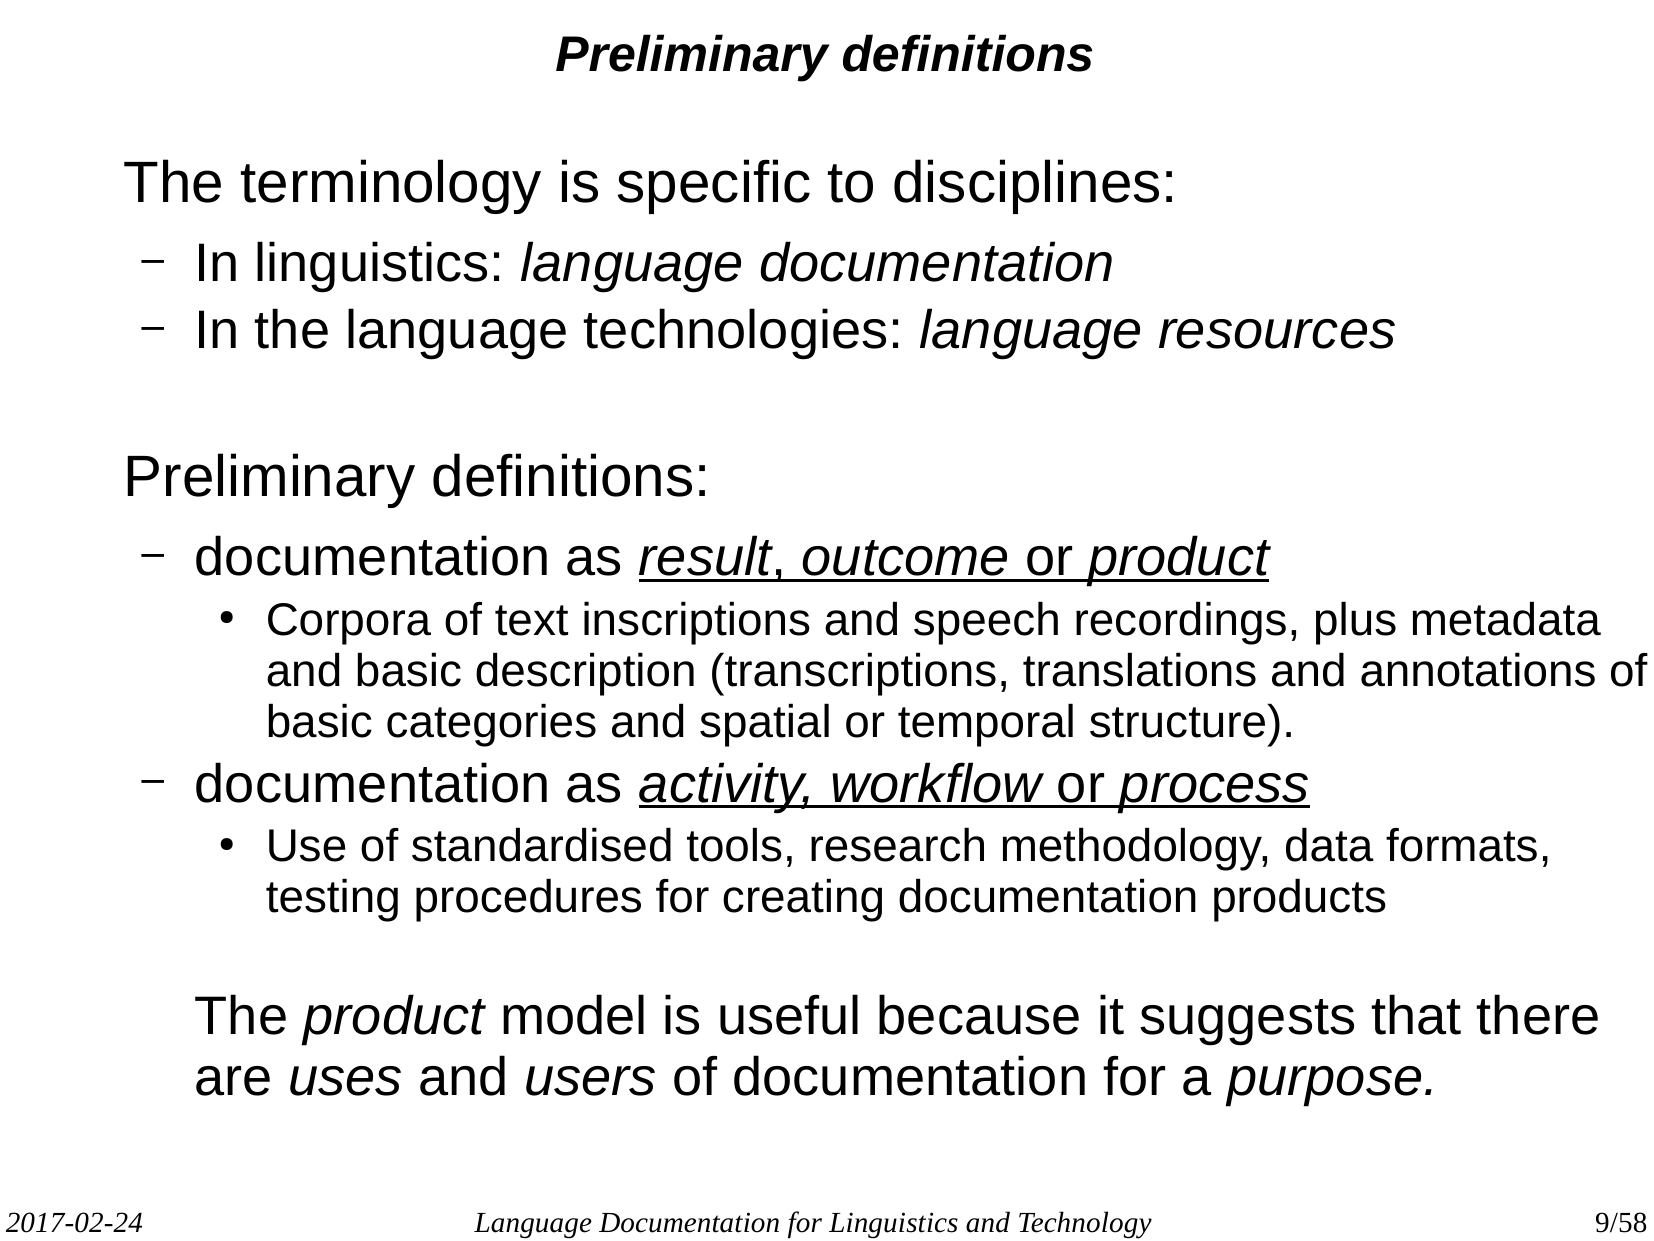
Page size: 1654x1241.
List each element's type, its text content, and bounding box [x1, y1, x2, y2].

list The terminology is specific to disciplines: In linguistics: language documentation In the language technologies: language resources Preliminary definitions: documentation as result, outcome or product Corpora of text inscriptions and speech recordings, plus metadata and basic description (transcriptions, translations and annotations of basic categories and spatial or temporal structure). documentation as activity, workflow or process Use of standardised tools, research methodology, data formats, testing procedures for creating documentation products The product model is useful because it suggests that there are uses and users of documentation for a purpose. [53, 150, 1651, 1193]
title Preliminary definitions [0, 2, 1654, 106]
